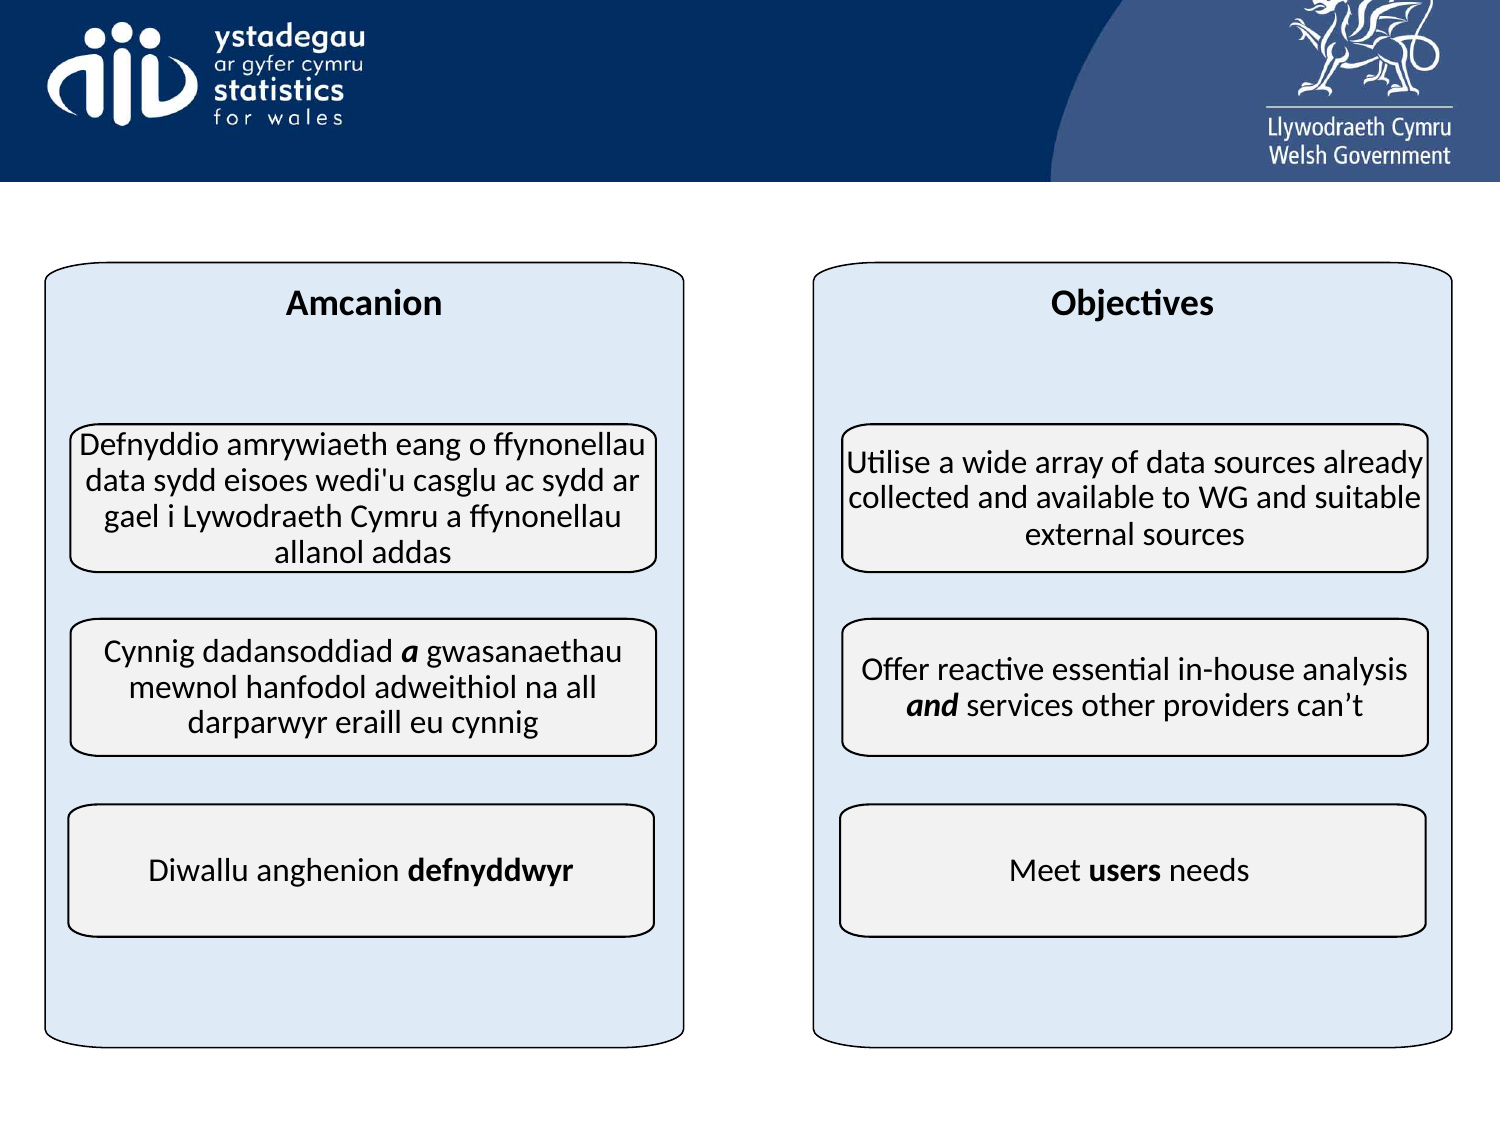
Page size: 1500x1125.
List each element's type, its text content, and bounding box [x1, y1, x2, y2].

text_box Meet users needs [840, 804, 1426, 937]
picture [0, 0, 1500, 182]
text_box Amcanion [45, 262, 684, 1048]
text_box Defnyddio amrywiaeth eang o ffynonellau data sydd eisoes wedi'u casglu ac sydd ar gael i Lywodraeth Cymru a ffynonellau allanol addas [70, 424, 656, 573]
text_box [763, 262, 862, 1048]
text_box Diwallu anghenion defnyddwyr [68, 804, 654, 937]
text_box Offer reactive essential in-house analysis and services other providers can’t [842, 618, 1428, 756]
text_box Objectives [813, 262, 1452, 1048]
text_box Cynnig dadansoddiad a gwasanaethau mewnol hanfodol adweithiol na all darparwyr eraill eu cynnig [70, 618, 657, 756]
text_box Utilise a wide array of data sources already collected and available to WG and suitable external sources [842, 424, 1428, 573]
